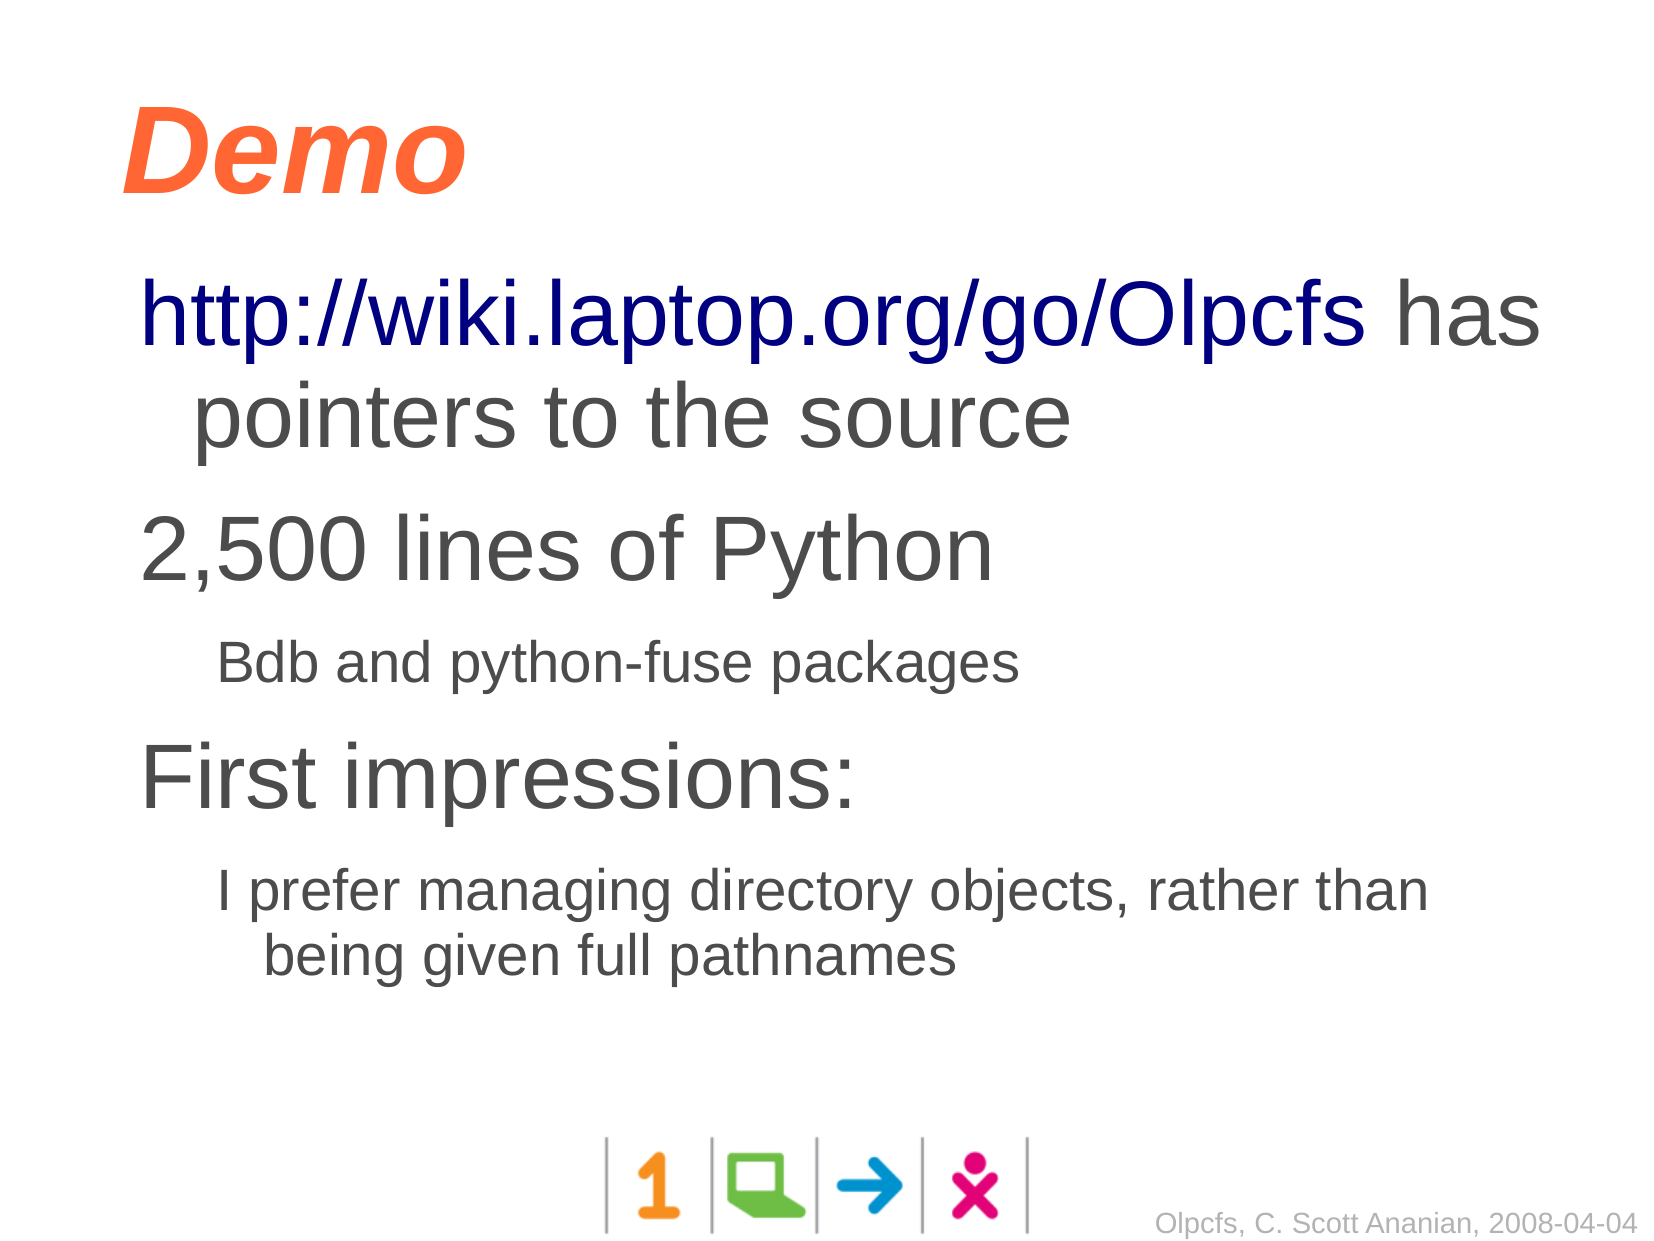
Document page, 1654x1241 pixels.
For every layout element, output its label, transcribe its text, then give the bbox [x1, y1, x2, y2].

picture [600, 1133, 1036, 1241]
list http://wiki.laptop.org/go/Olpcfs has pointers to the source 2,500 lines of Python Bdb and python-fuse packages First impressions: I prefer managing directory objects, rather than being given full pathnames [121, 262, 1561, 1118]
title Demo [121, 46, 1534, 254]
